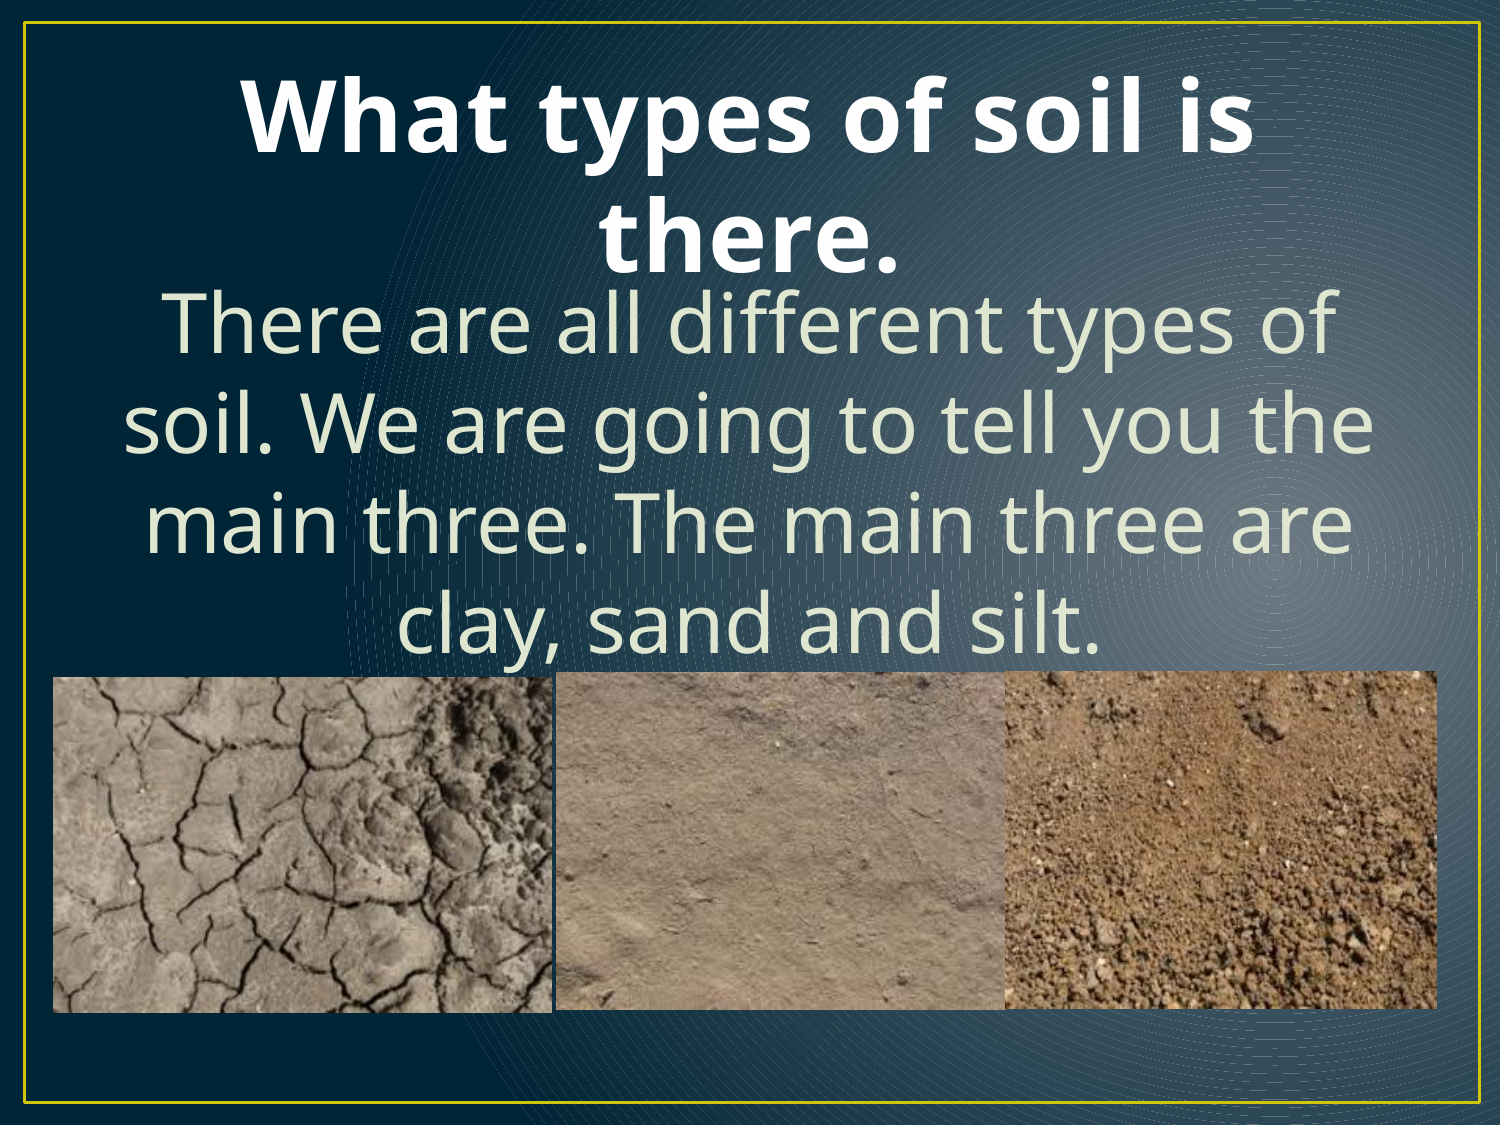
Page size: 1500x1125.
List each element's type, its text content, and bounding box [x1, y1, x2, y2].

title What types of soil is there. [75, 45, 1426, 233]
list There are all different types of soil. We are going to tell you the main three. The main three are clay, sand and silt. [75, 262, 1426, 1005]
picture [556, 671, 1437, 1010]
picture [54, 677, 552, 1013]
